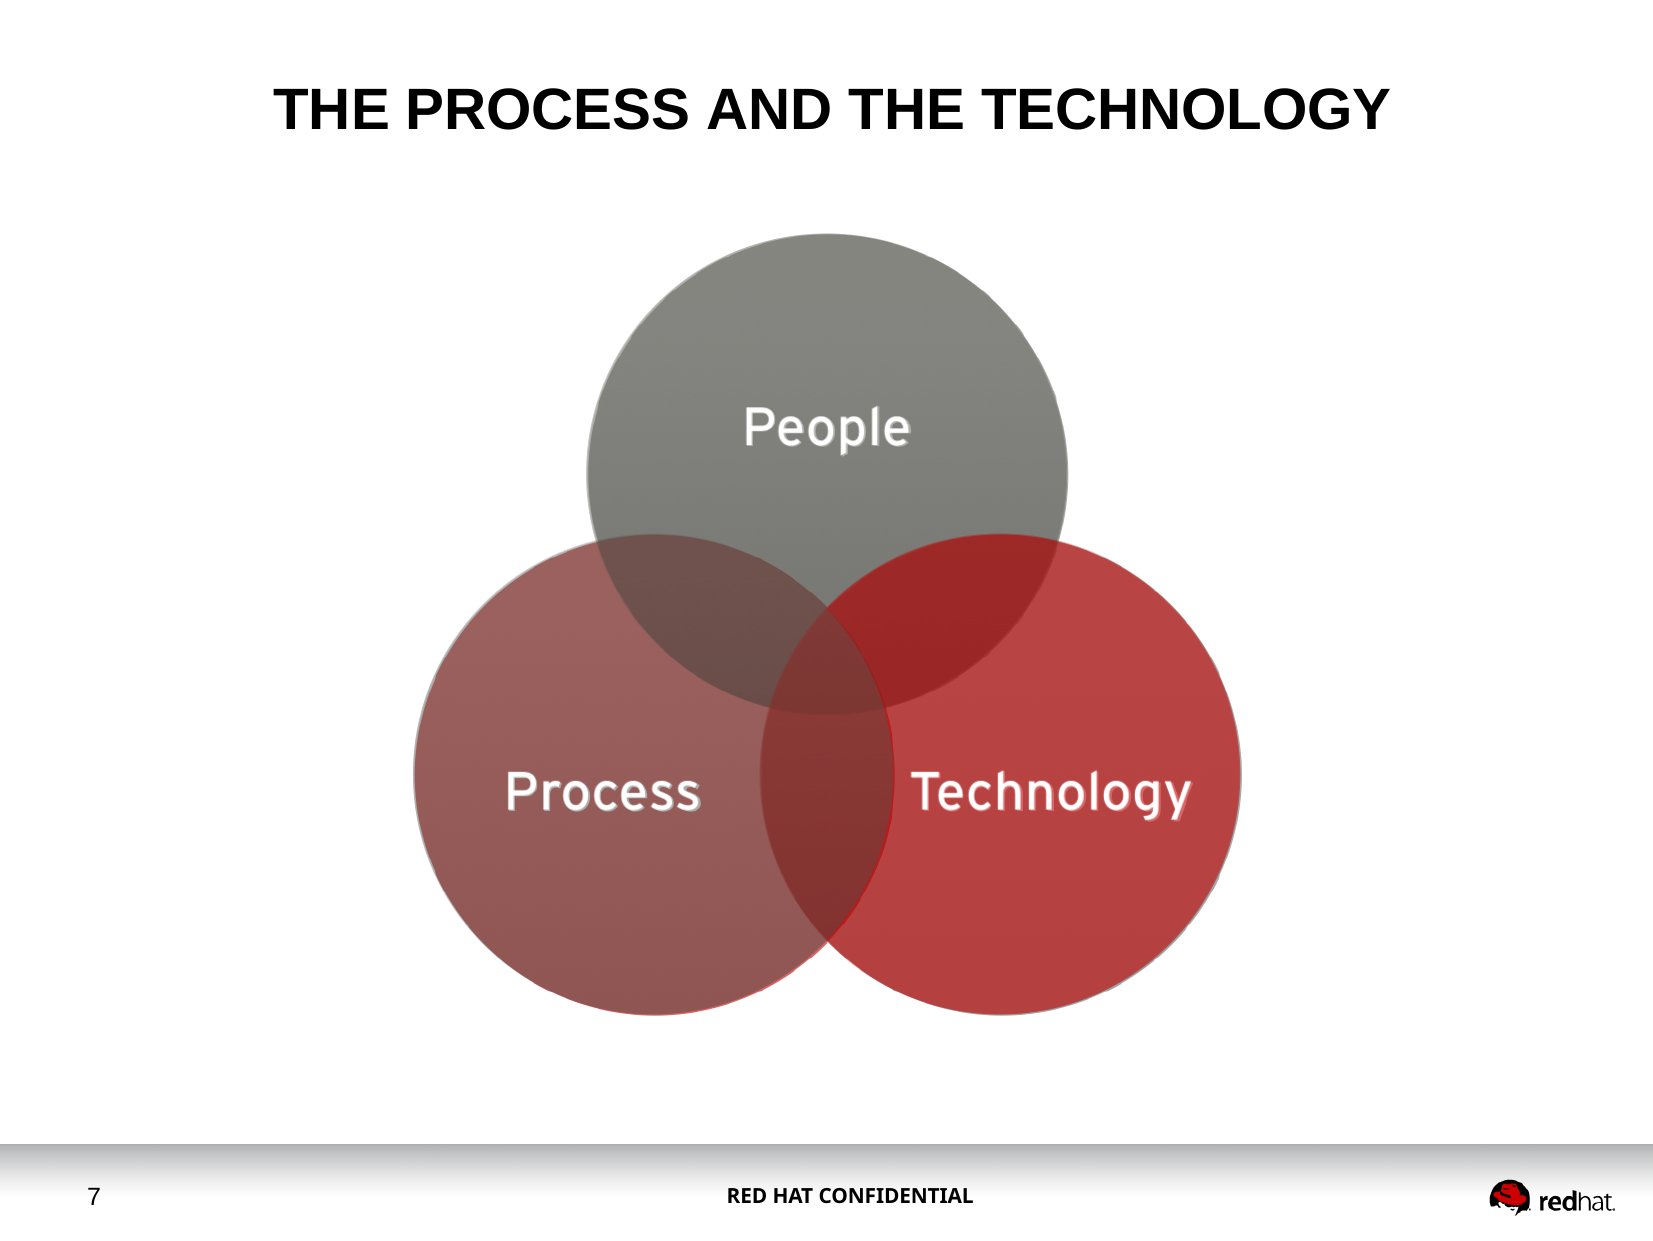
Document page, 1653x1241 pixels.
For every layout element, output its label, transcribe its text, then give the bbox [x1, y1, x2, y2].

text_box THE PROCESS AND THE TECHNOLOGY [165, 74, 1501, 160]
picture [270, 223, 1383, 1025]
picture [0, 1144, 1653, 1241]
